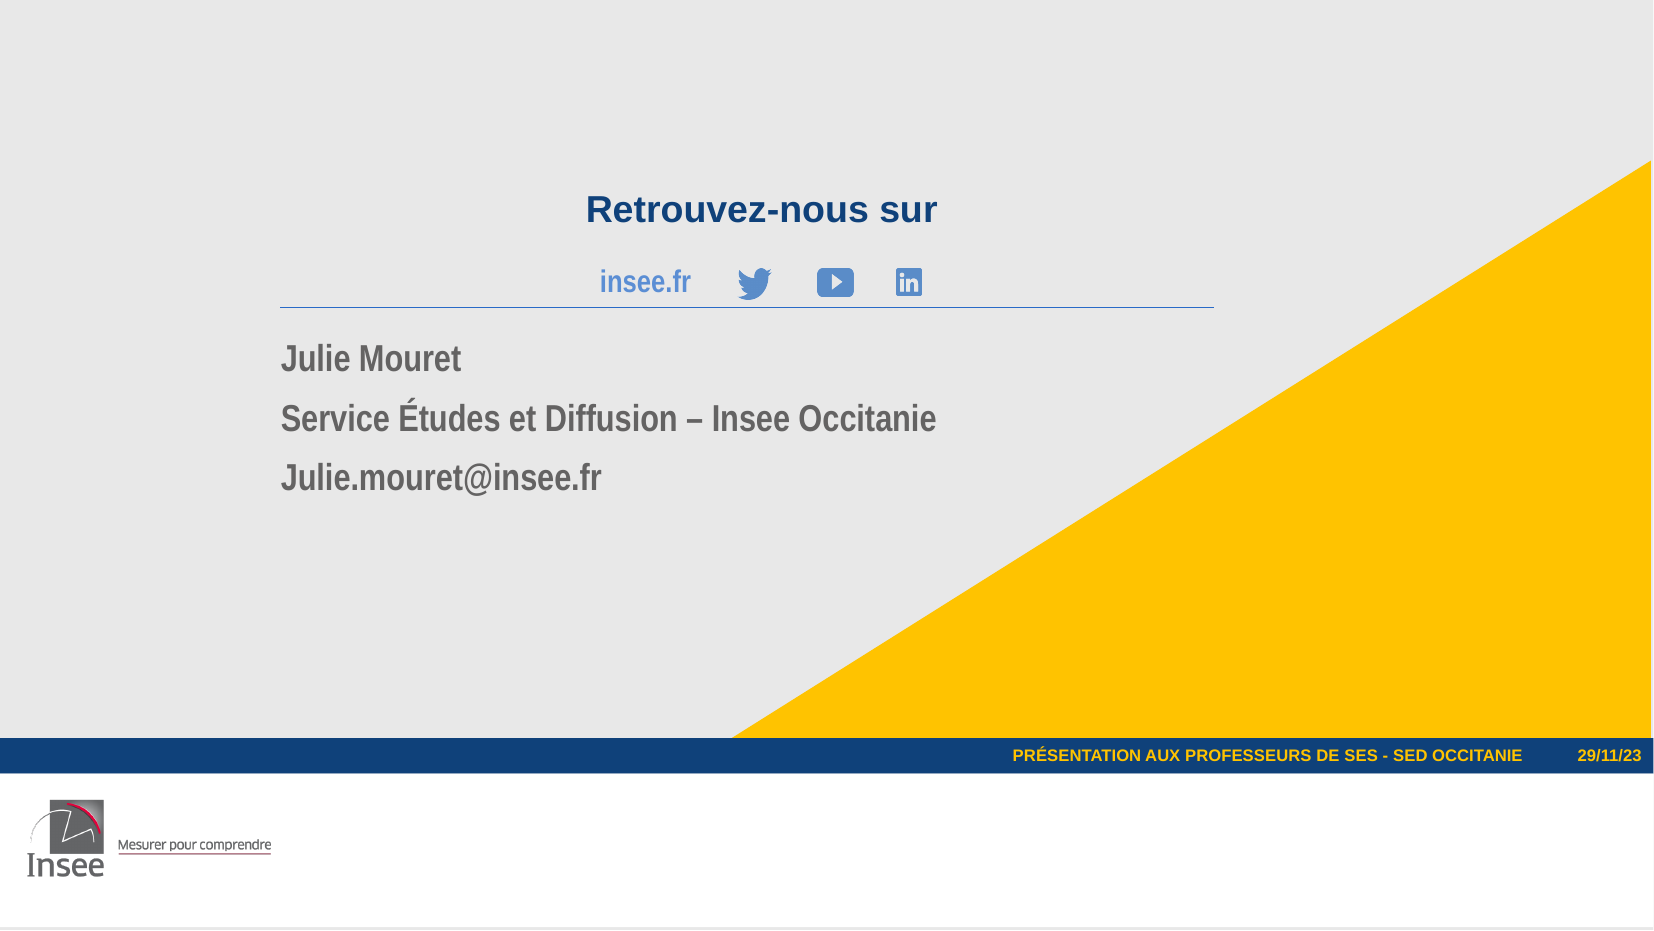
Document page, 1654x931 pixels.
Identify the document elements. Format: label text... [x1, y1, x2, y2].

picture [817, 268, 854, 297]
picture [23, 773, 271, 880]
picture [896, 268, 922, 296]
list Julie Mouret Service Études et Diffusion – Insee Occitanie Julie.mouret@insee.fr [280, 307, 1214, 716]
picture [737, 268, 772, 300]
title Retrouvez-nous sur [377, 165, 1146, 254]
